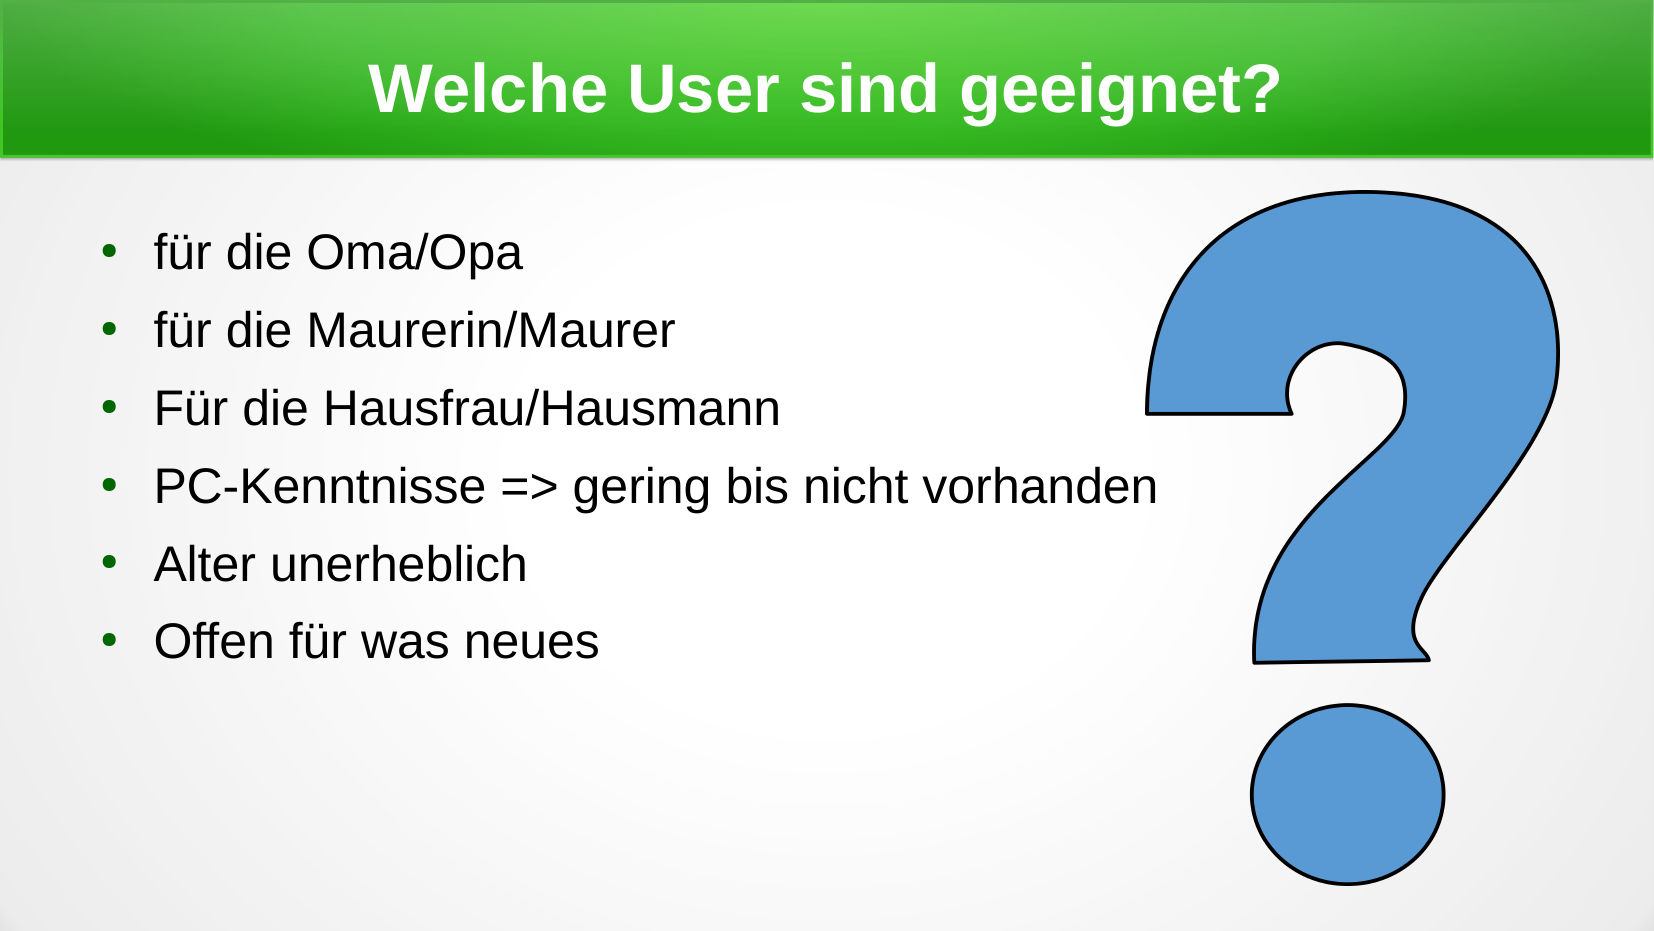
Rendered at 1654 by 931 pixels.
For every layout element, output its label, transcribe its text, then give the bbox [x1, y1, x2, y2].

list für die Oma/Opa für die Maurerin/Maurer Für die Hausfrau/Hausmann PC-Kenntnisse => gering bis nicht vorhanden Alter unerheblich Offen für was neues [82, 224, 1145, 764]
picture [1145, 190, 1560, 886]
title Welche User sind geeignet? [82, 35, 1571, 142]
list für die Oma/Opa für die Maurerin/Maurer Für die Hausfrau/Hausmann PC-Kenntnisse => gering bis nicht vorhanden Alter unerheblich Offen für was neues [1560, 224, 1571, 764]
